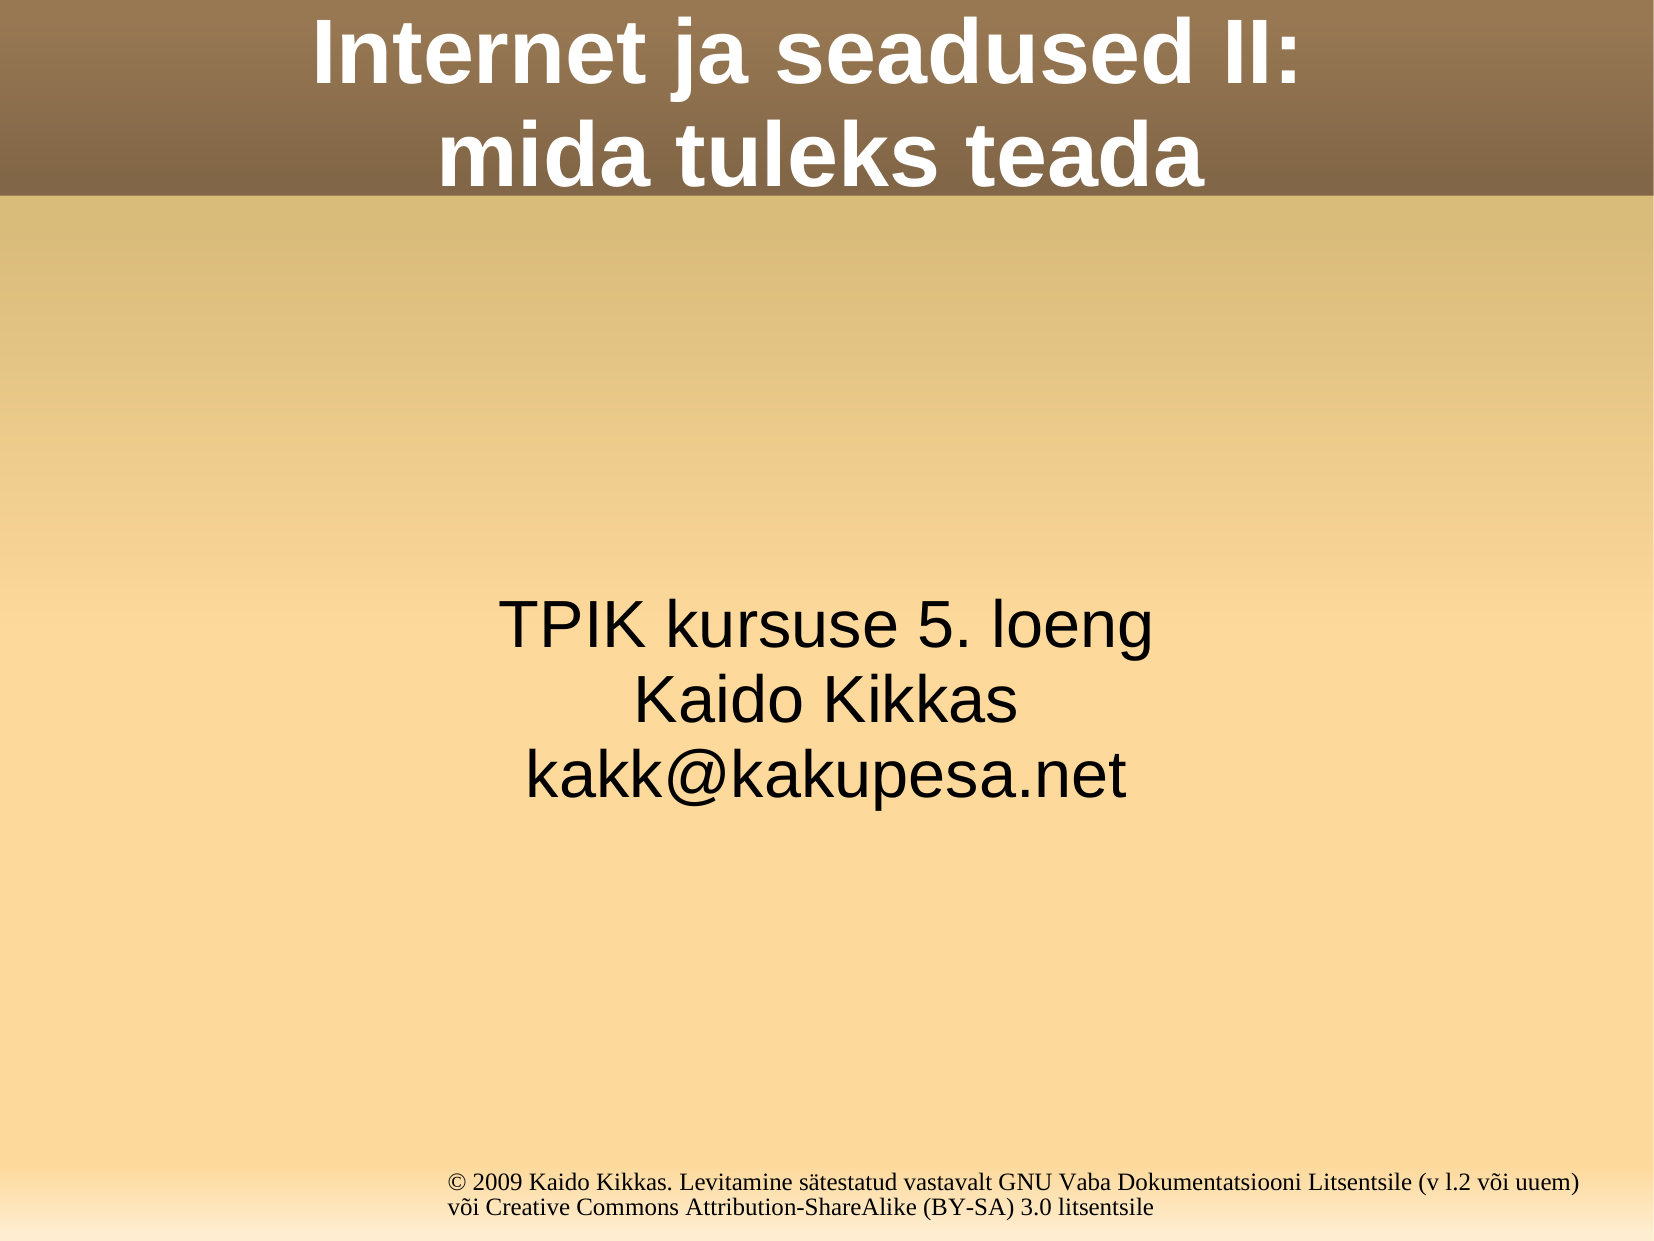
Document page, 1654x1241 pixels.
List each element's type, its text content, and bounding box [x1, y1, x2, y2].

subtitle TPIK kursuse 5. loeng Kaido Kikkas kakk@kakupesa.net [82, 297, 1571, 1102]
picture [0, 0, 1654, 1241]
text_box © 2009 Kaido Kikkas. Levitamine sätestatud vastavalt GNU Vaba Dokumentatsiooni Litsentsile (v l.2 või uuem) või Creative Commons Attribution-ShareAlike (BY-SA) 3.0 litsentsile‏ [447, 1169, 1598, 1198]
title Internet ja seadused II: mida tuleks teada [76, 0, 1565, 208]
